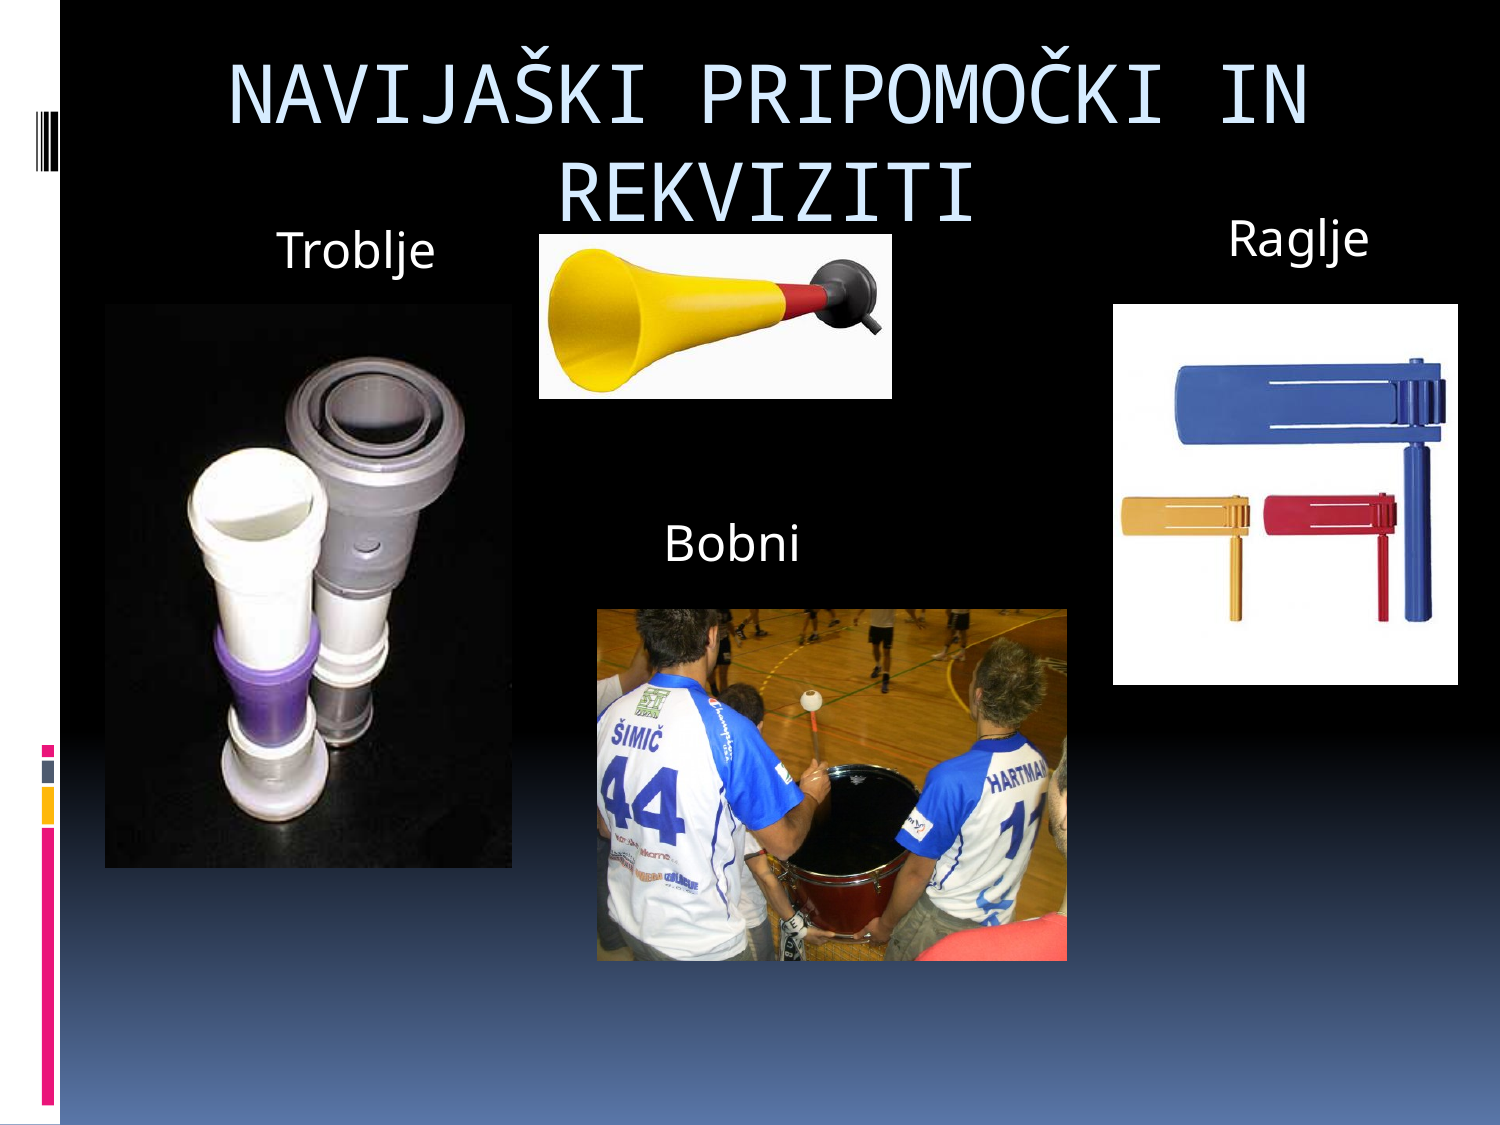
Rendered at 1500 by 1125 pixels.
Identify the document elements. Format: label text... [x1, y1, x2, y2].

picture [597, 609, 1067, 961]
picture [539, 234, 892, 399]
picture [105, 304, 512, 868]
text_box Raglje [1212, 199, 1386, 274]
text_box Bobni [648, 503, 817, 579]
text_box Troblje [261, 210, 452, 286]
text_box NAVIJAŠKI PRIPOMOČKI IN REKVIZITI [105, 35, 1431, 246]
picture [1113, 304, 1458, 685]
